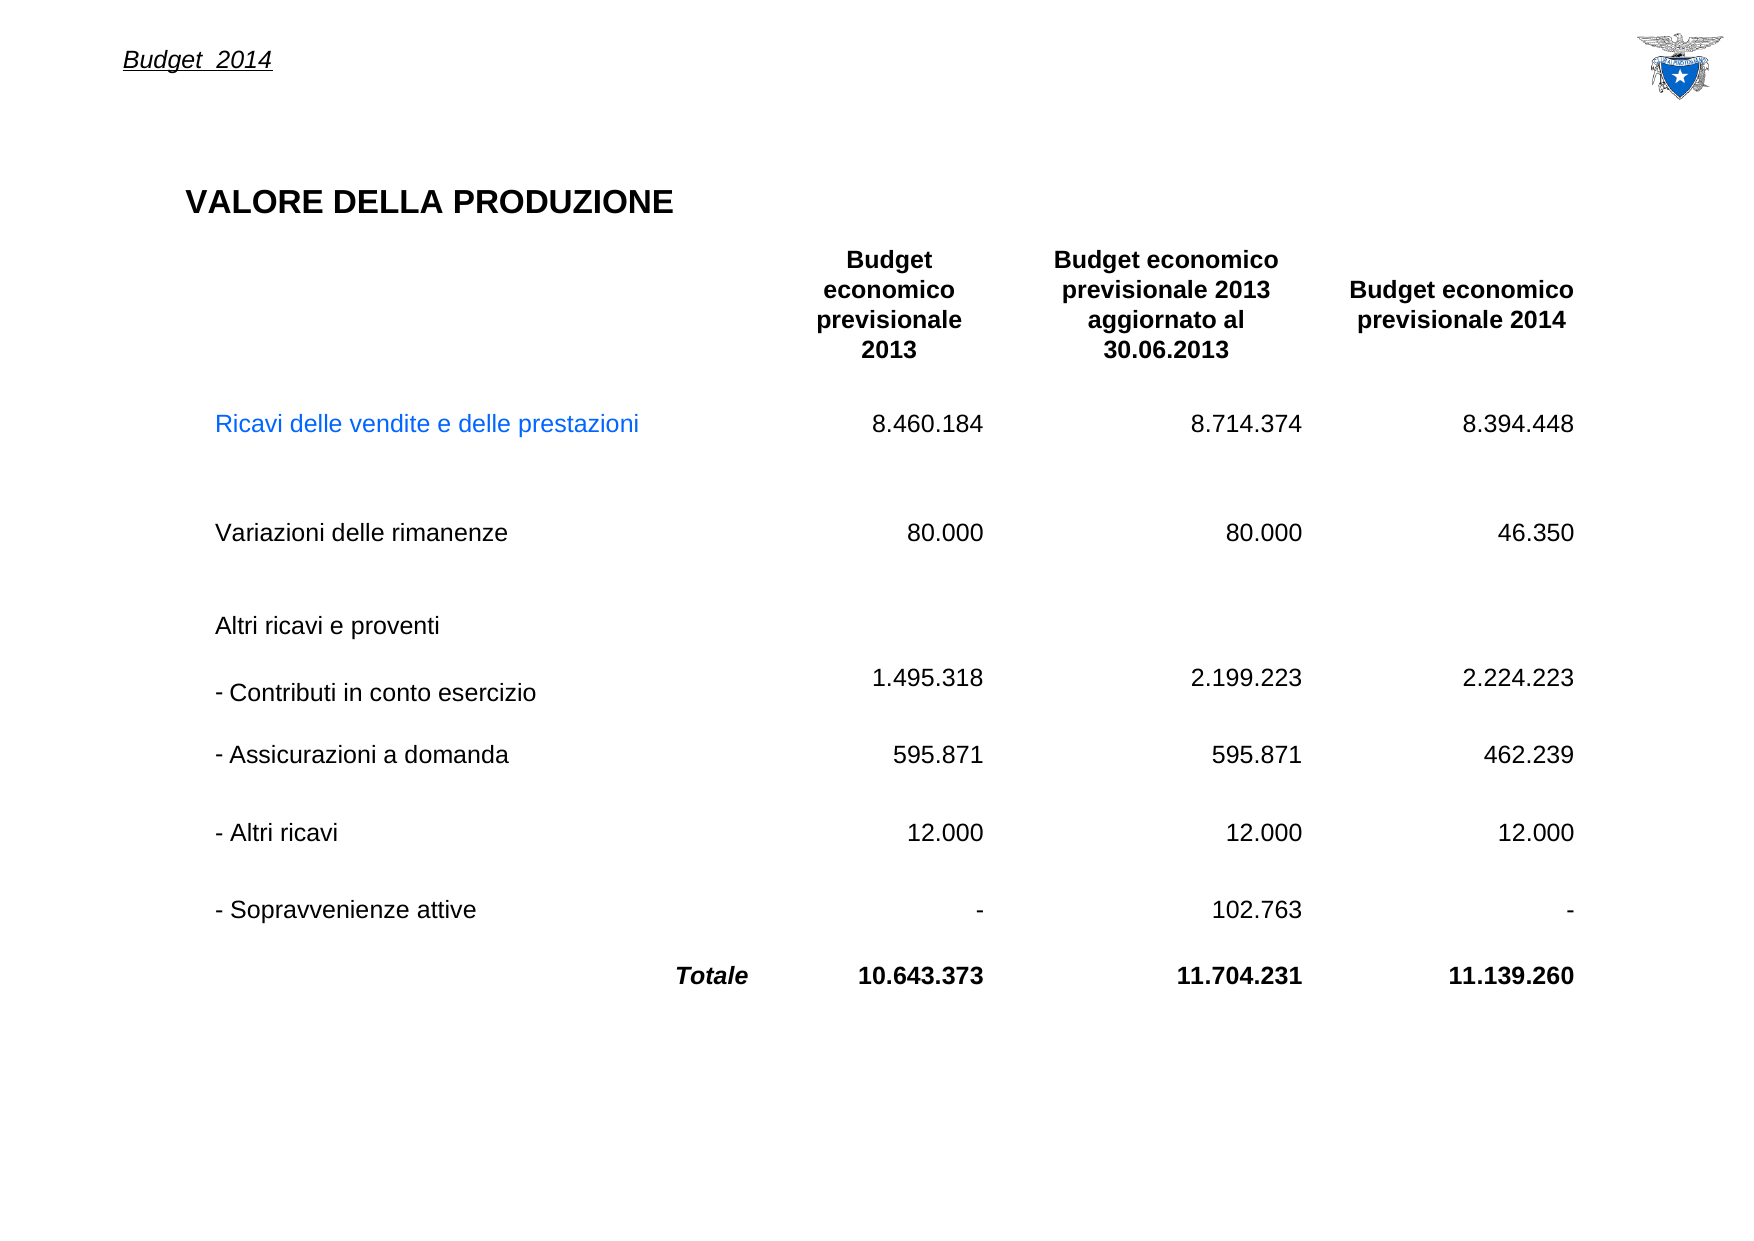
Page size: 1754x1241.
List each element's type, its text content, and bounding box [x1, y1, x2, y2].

table_header [198, 229, 766, 379]
table_cell [1001, 596, 1320, 653]
table_cell 8.714.374 [1001, 379, 1320, 466]
table_cell 1.495.318 [766, 653, 1001, 730]
table_cell 80.000 [766, 466, 1001, 596]
table_cell 12.000 [1320, 807, 1592, 885]
table_cell Altri ricavi e proventi [198, 596, 766, 653]
table_cell Totale [198, 932, 766, 1019]
table_cell Assicurazioni a domanda [198, 730, 766, 807]
table_cell - [1320, 885, 1592, 932]
table_cell - Altri ricavi [198, 807, 766, 885]
text_box VALORE DELLA PRODUZIONE [168, 171, 1439, 229]
table_cell [1320, 596, 1592, 653]
table_header Budget economico previsionale 2014 [1320, 229, 1592, 379]
table_cell 595.871 [766, 730, 1001, 807]
table_cell [766, 596, 1001, 653]
table_cell 12.000 [1001, 807, 1320, 885]
table_cell 10.643.373 [766, 932, 1001, 1019]
picture [1633, 29, 1728, 108]
table_cell 2.224.223 [1320, 653, 1592, 730]
table_header Budget economico previsionale 2013 aggiornato al 30.06.2013 [1001, 229, 1320, 379]
table_cell - [766, 885, 1001, 932]
table_cell Variazioni delle rimanenze [198, 466, 766, 596]
table_cell 595.871 [1001, 730, 1320, 807]
table_cell 11.139.260 [1320, 932, 1592, 1019]
table_cell Ricavi delle vendite e delle prestazioni [198, 379, 766, 466]
text_box Budget 2014 [50, 35, 346, 81]
table_cell 8.460.184 [766, 379, 1001, 466]
table_cell 102.763 [1001, 885, 1320, 932]
table_cell Contributi in conto esercizio [198, 653, 766, 730]
table_cell 11.704.231 [1001, 932, 1320, 1019]
table_cell 2.199.223 [1001, 653, 1320, 730]
table_cell 80.000 [1001, 466, 1320, 596]
table_header Budget economico previsionale 2013 [766, 229, 1001, 379]
table_cell 12.000 [766, 807, 1001, 885]
table_cell 462.239 [1320, 730, 1592, 807]
table_cell - Sopravvenienze attive [198, 885, 766, 932]
table_cell 46.350 [1320, 466, 1592, 596]
table_cell 8.394.448 [1320, 379, 1592, 466]
